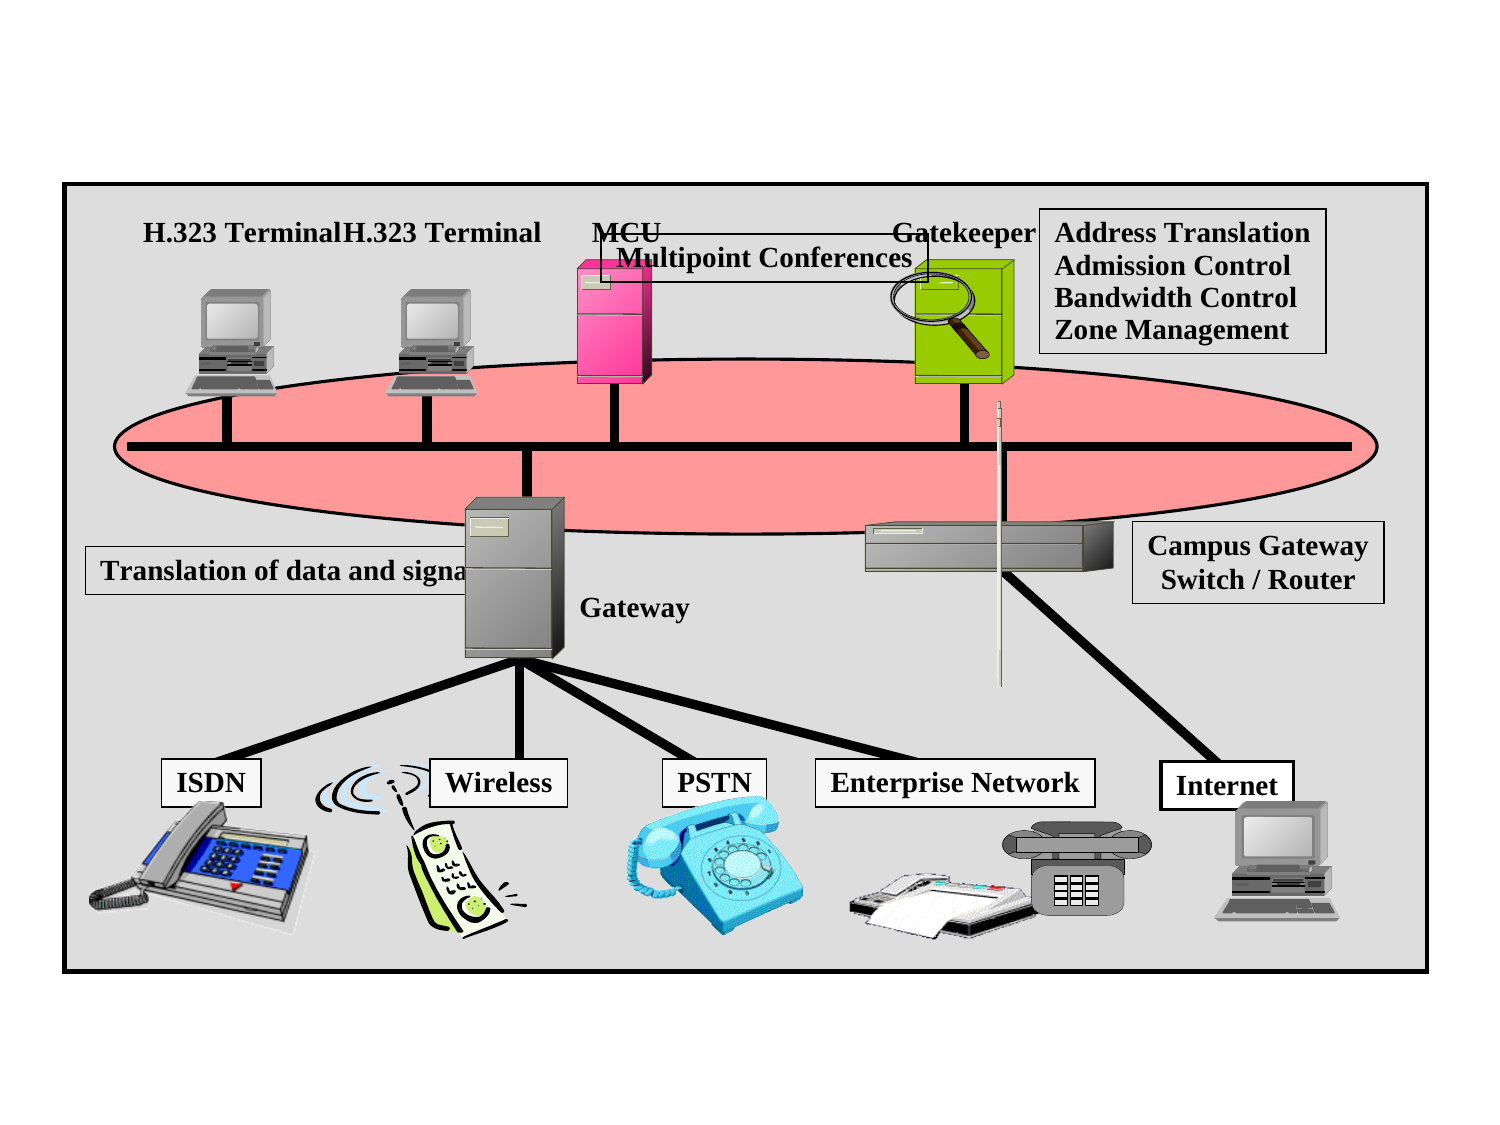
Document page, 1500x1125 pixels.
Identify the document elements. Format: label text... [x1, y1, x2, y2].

picture [89, 759, 528, 940]
text_box PSTN [662, 759, 767, 796]
text_box Multipoint Conferences [601, 234, 928, 282]
text_box Translation of data and signaling [85, 546, 464, 595]
text_box Wireless [429, 759, 568, 807]
picture [889, 271, 990, 360]
text_box Gateway [565, 584, 705, 632]
text_box Campus Gateway Switch / Router [1132, 521, 1385, 604]
text_box Internet [1161, 761, 1294, 810]
text_box [64, 184, 1428, 972]
text_box Gatekeeper [877, 209, 1052, 257]
text_box H.323 Terminal [128, 209, 357, 257]
text_box MCU [577, 209, 677, 257]
text_box ISDN [161, 759, 261, 801]
picture [839, 821, 1153, 952]
text_box Enterprise Network [815, 759, 1095, 807]
text_box Address Translation Admission Control Bandwidth Control Zone Management [1039, 209, 1327, 354]
picture [627, 796, 803, 935]
text_box H.323 Terminal [357, 209, 557, 257]
